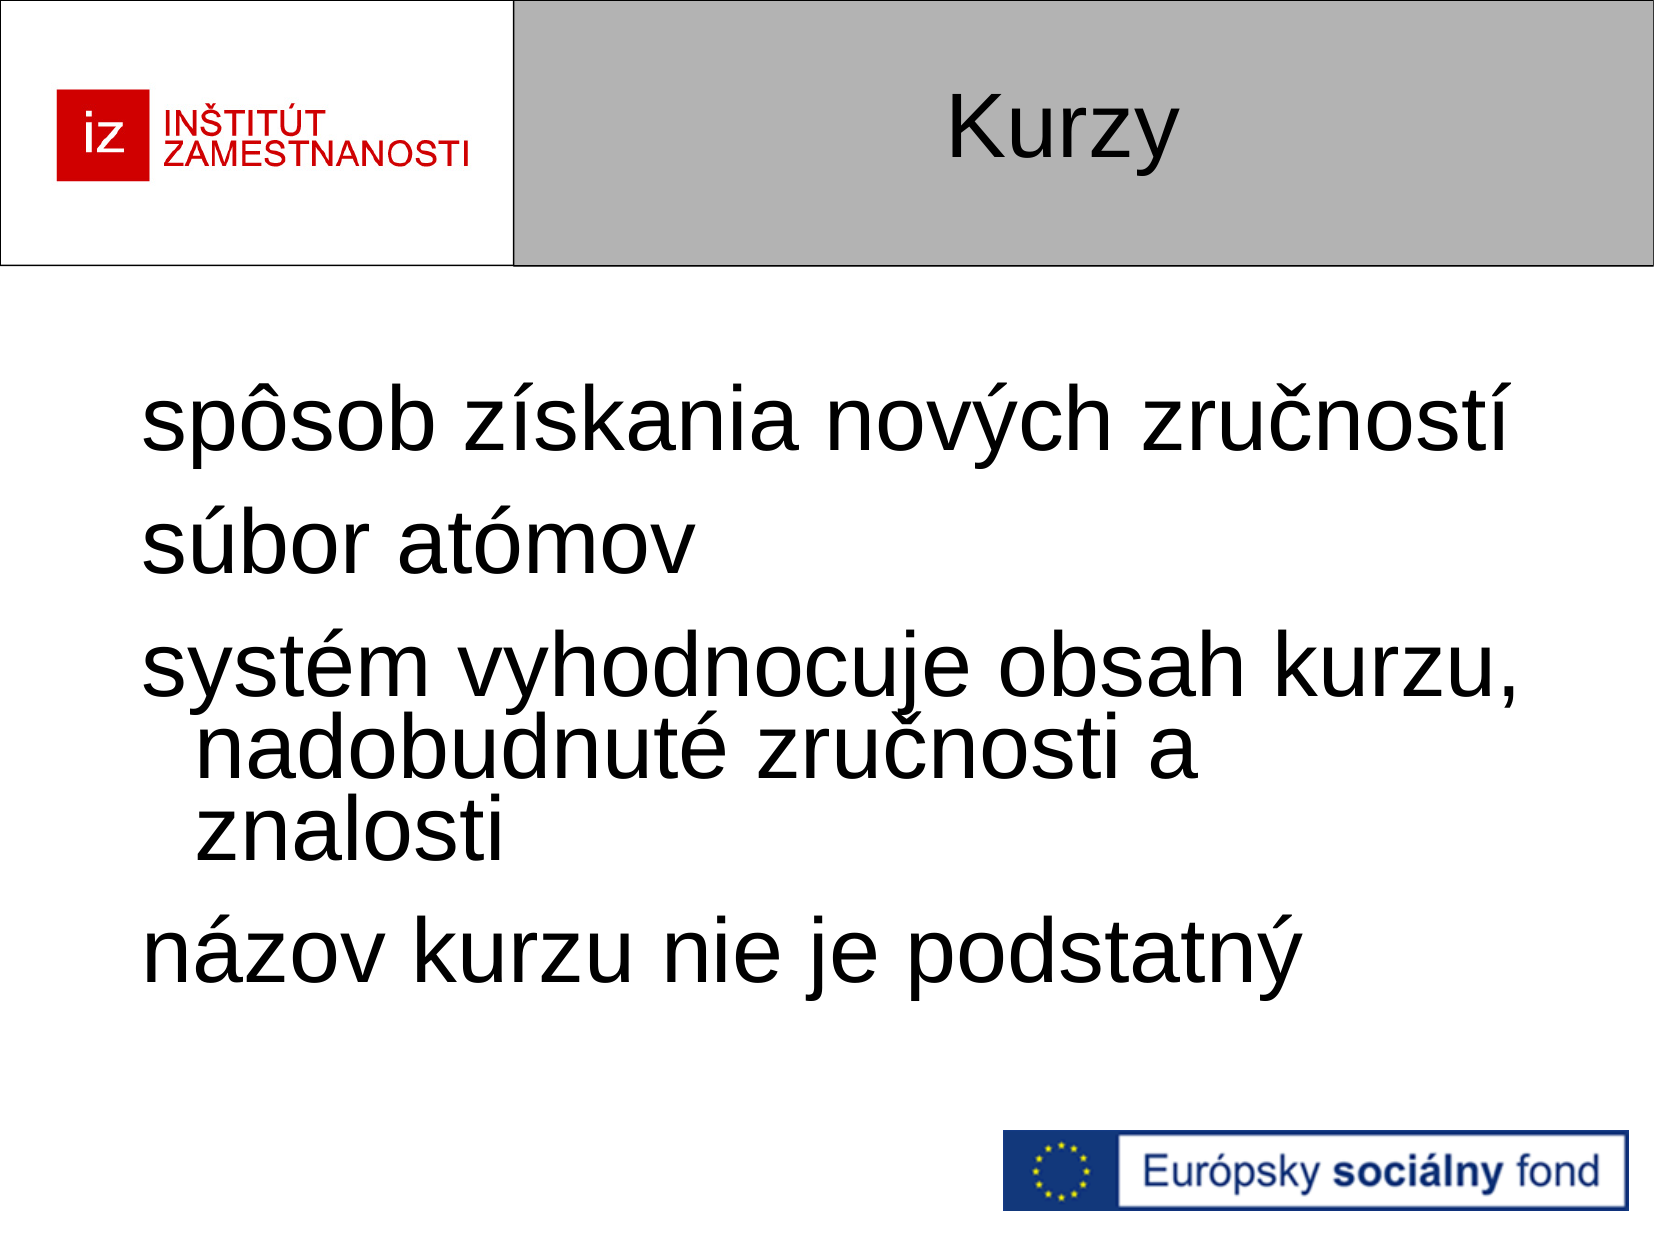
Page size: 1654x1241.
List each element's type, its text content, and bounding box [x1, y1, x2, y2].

picture [1003, 1130, 1629, 1211]
title Kurzy [561, 37, 1565, 229]
picture [5, 8, 512, 257]
list spôsob získania nových zručností súbor atómov systém vyhodnocuje obsah kurzu, nadobudnuté zručnosti a znalosti názov kurzu nie je podstatný [124, 385, 1536, 1152]
